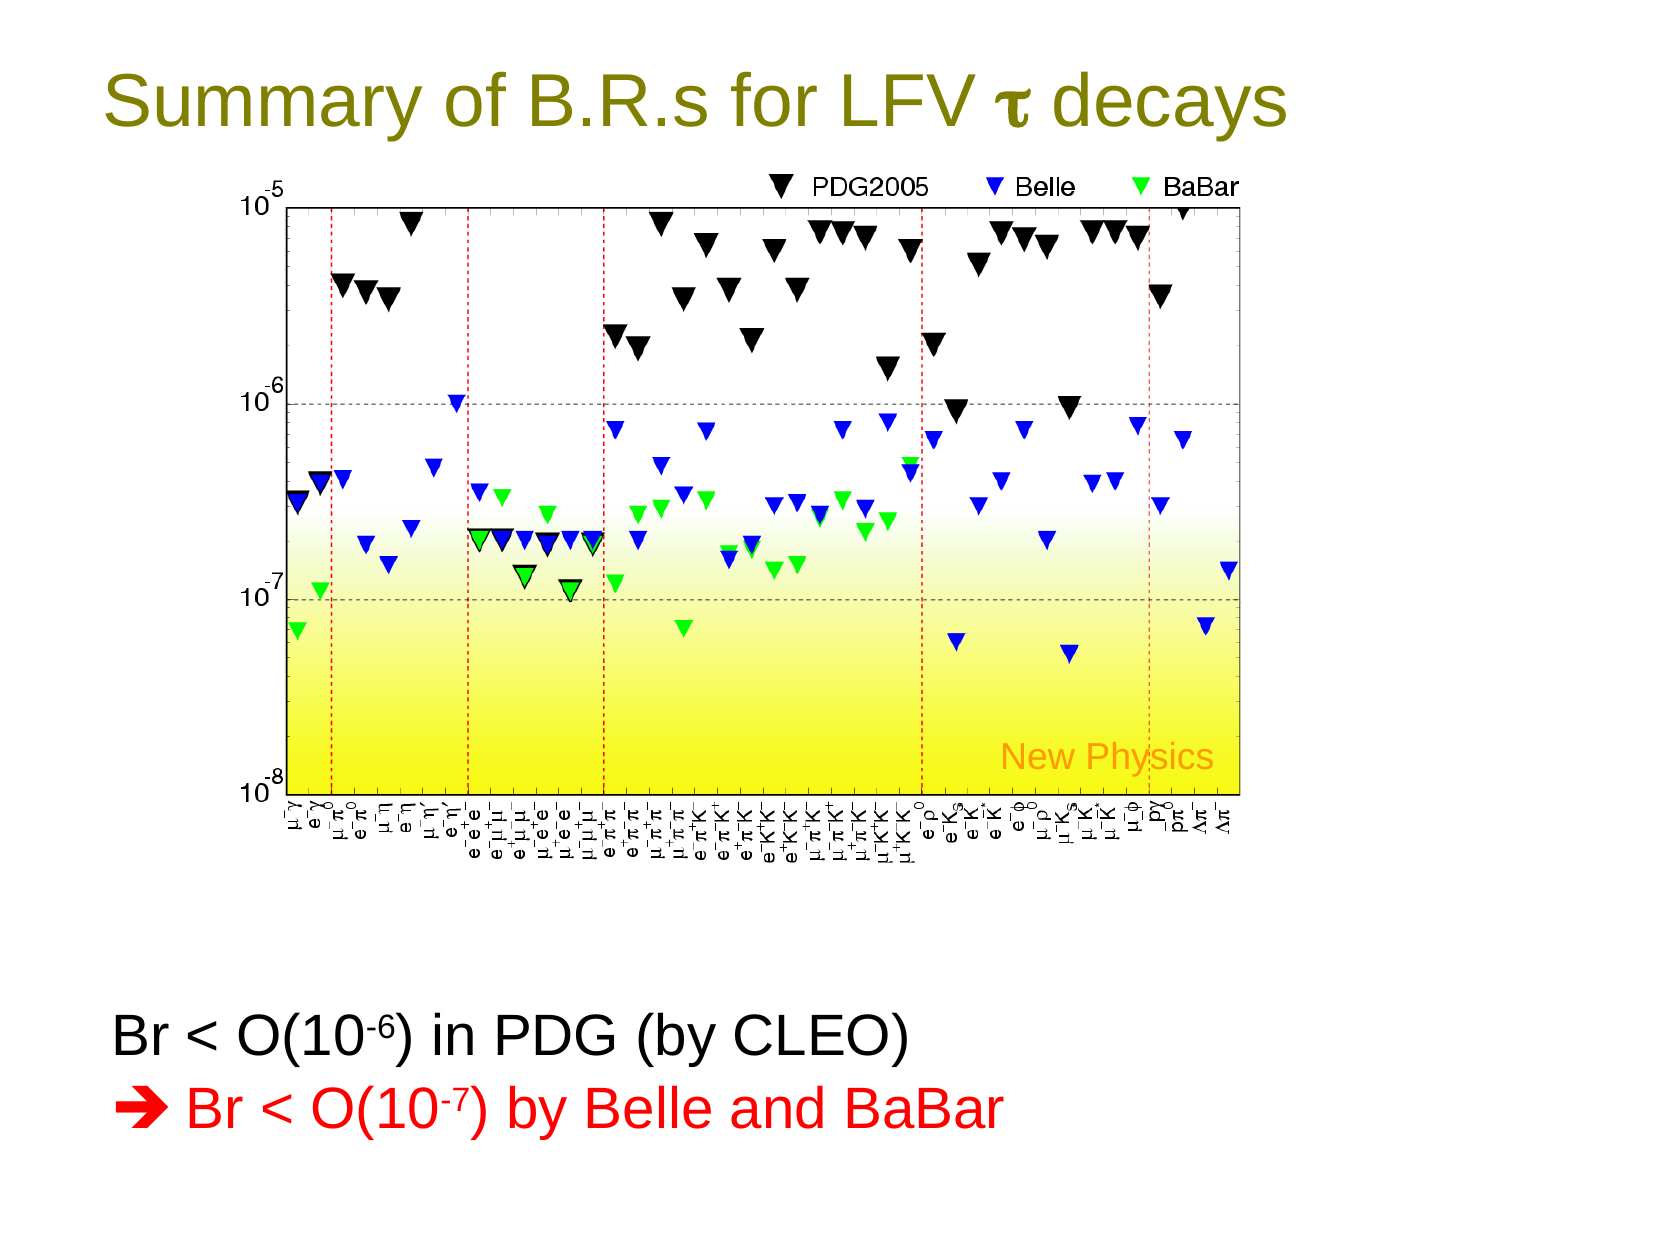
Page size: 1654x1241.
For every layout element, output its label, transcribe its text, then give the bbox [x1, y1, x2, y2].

title Summary of B.R.s for LFV t decays [87, 24, 1438, 150]
picture [238, 170, 1241, 863]
text_box New Physics [985, 727, 1237, 786]
list Br < O(10-6) in PDG (by CLEO)  Br < O(10-7) by Belle and BaBar [78, 191, 1454, 1092]
